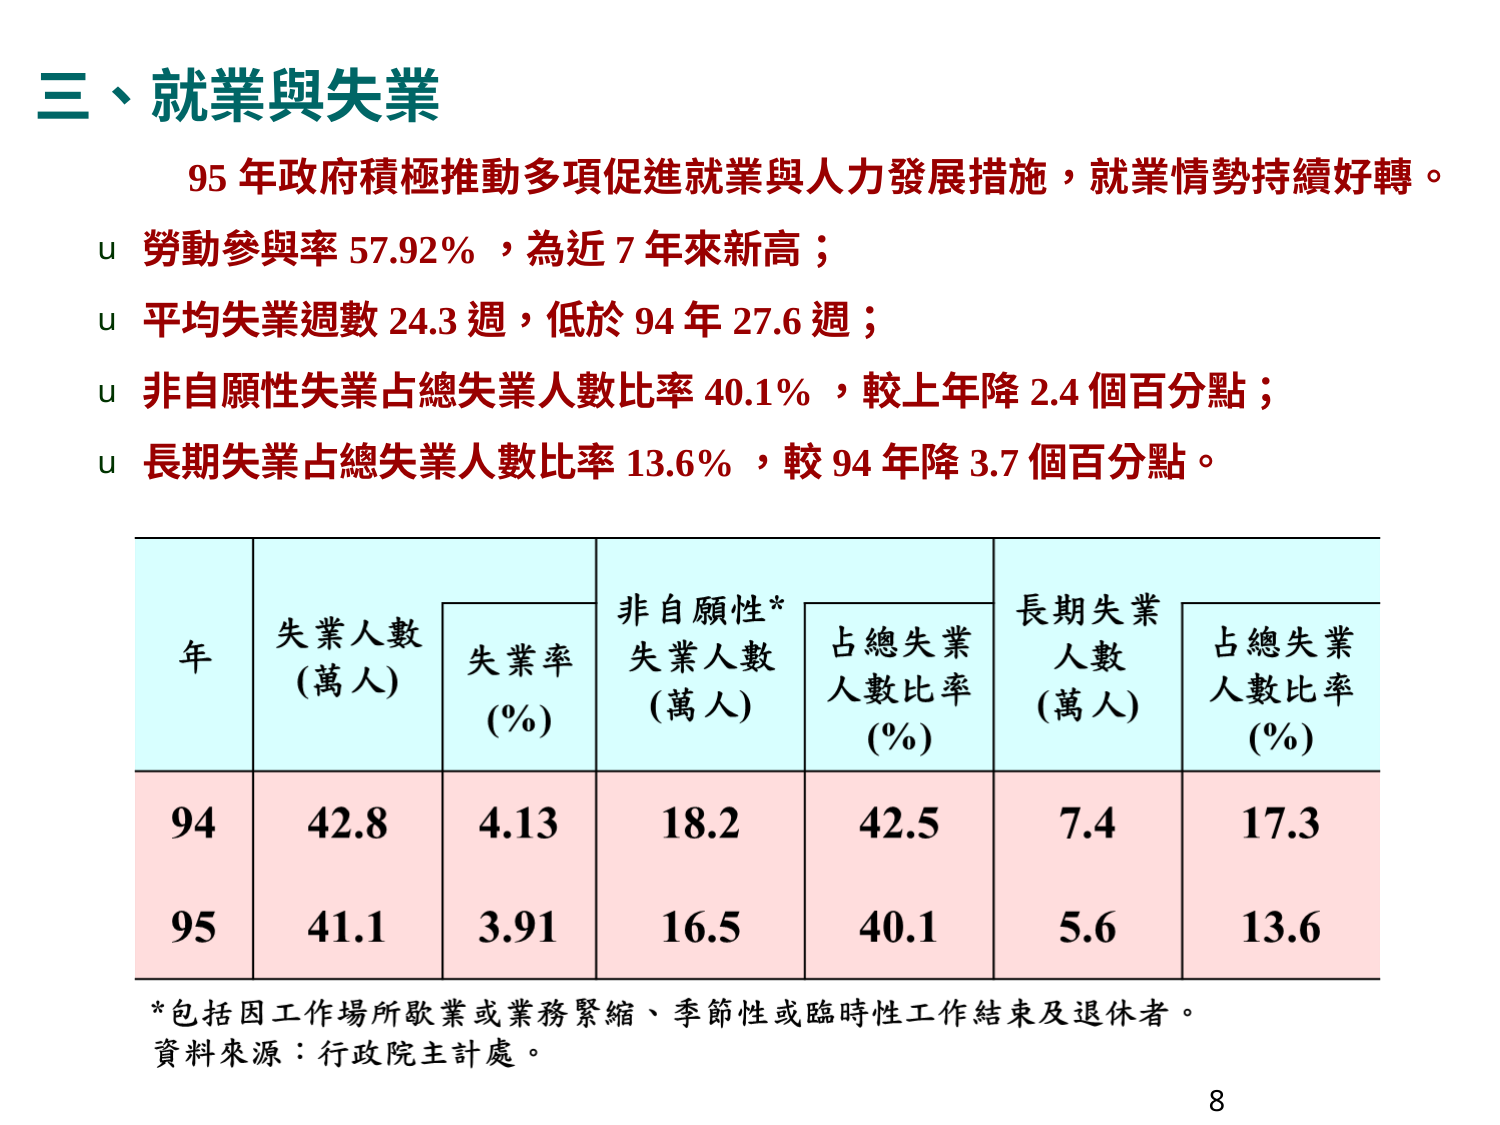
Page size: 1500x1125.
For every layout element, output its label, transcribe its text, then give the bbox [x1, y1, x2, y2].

text_box 三、就業與失業 [336, 104, 372, 121]
text_box 三、就業與失業 [277, 109, 315, 121]
text_box [1193, 1054, 1500, 1125]
text_box 三、就業與失業 [19, 52, 1195, 137]
text_box 三、就業與失業 [182, 101, 194, 121]
picture [129, 537, 1381, 1091]
text_box 95年政府積極推動多項促進就業與人力發展措施，就業情勢持續好轉。 勞動參與率57.92%，為近7年來新高； 平均失業週數24.3週，低於94年27.6週； 非自願性失業占總失業人數比率40.1%，較上年降2.4個百分點； 長期失業占總失業人數比率13.6%，較94年降3.7個百分點。 [88, 121, 1424, 492]
